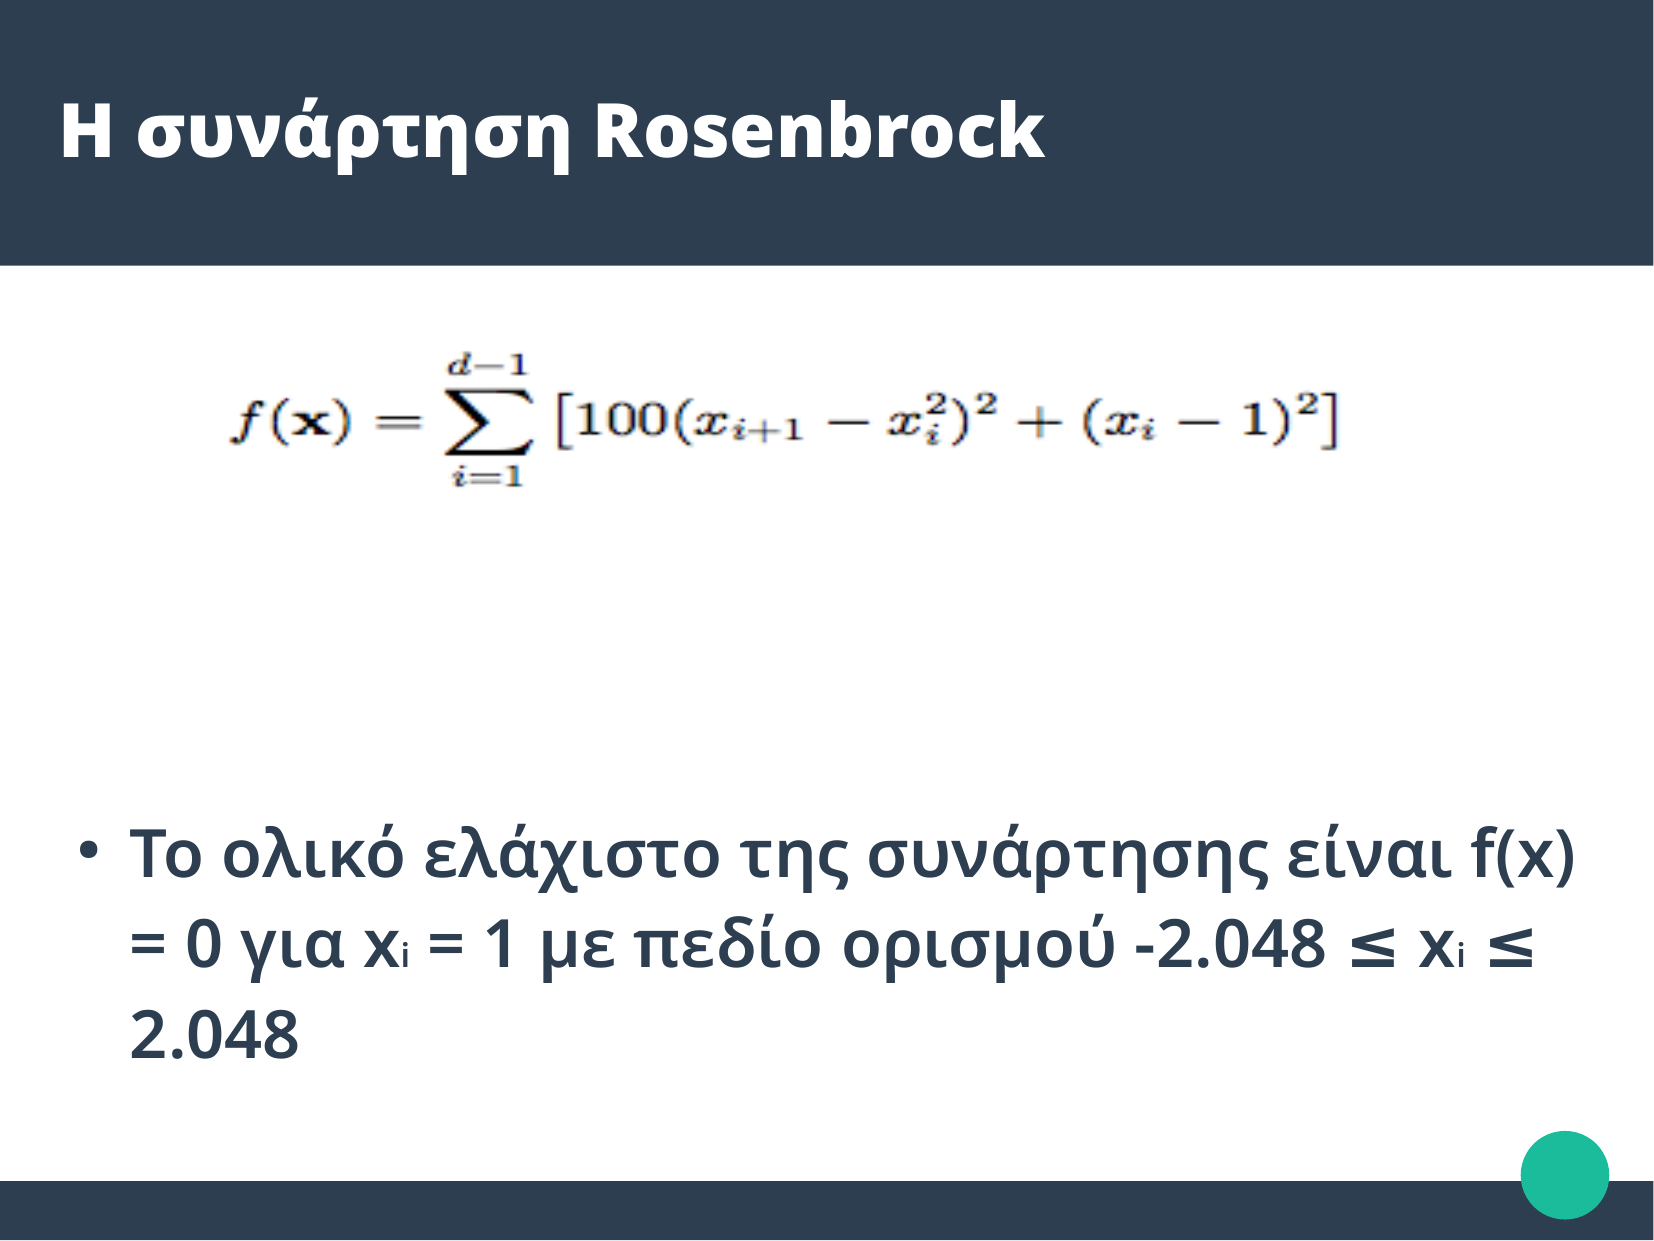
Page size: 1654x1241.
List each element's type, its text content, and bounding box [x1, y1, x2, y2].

list Το ολικό ελάχιστο της συνάρτησης είναι f(x) = 0 για xi = 1 με πεδίο ορισμού -2.048 ≤ xi ≤ 2.048 [59, 324, 1595, 1152]
picture [224, 342, 1359, 508]
title Η συνάρτηση Rosenbrock [59, 49, 1595, 207]
